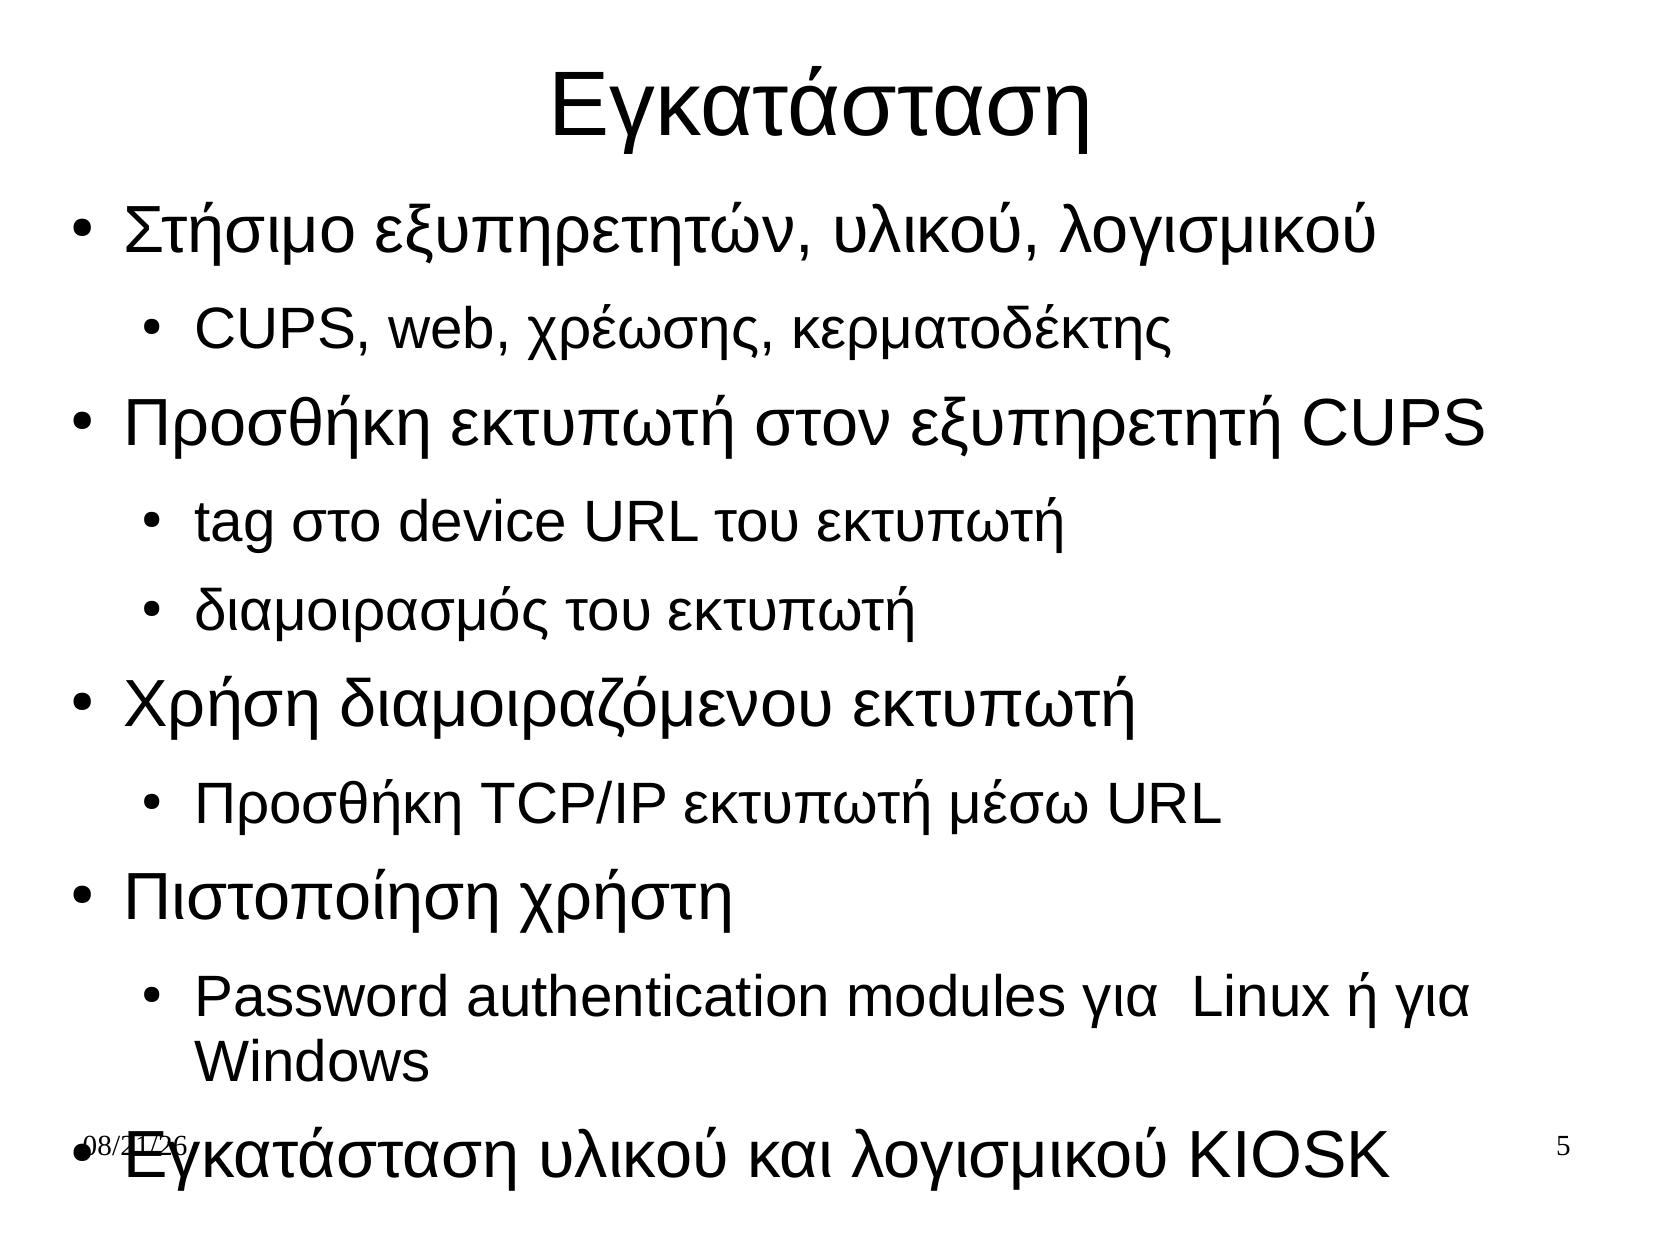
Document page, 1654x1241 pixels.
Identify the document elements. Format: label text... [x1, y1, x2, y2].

title Εγκατάσταση [76, 7, 1565, 200]
list Στήσιμο εξυπηρετητών, υλικού, λογισμικού CUPS, web, χρέωσης, κερματοδέκτης Προσθήκη εκτυπωτή στον εξυπηρετητή CUPS tag στο device URL του εκτυπωτή διαμοιρασμός του εκτυπωτή Χρήση διαμοιραζόμενου εκτυπωτή Προσθήκη TCP/IP εκτυπωτή μέσω URL Πιστοποίηση χρήστη Password authentication modules για Linux ή για Windows Εγκατάσταση υλικού και λογισμικού KIOSK [52, 191, 1541, 1241]
